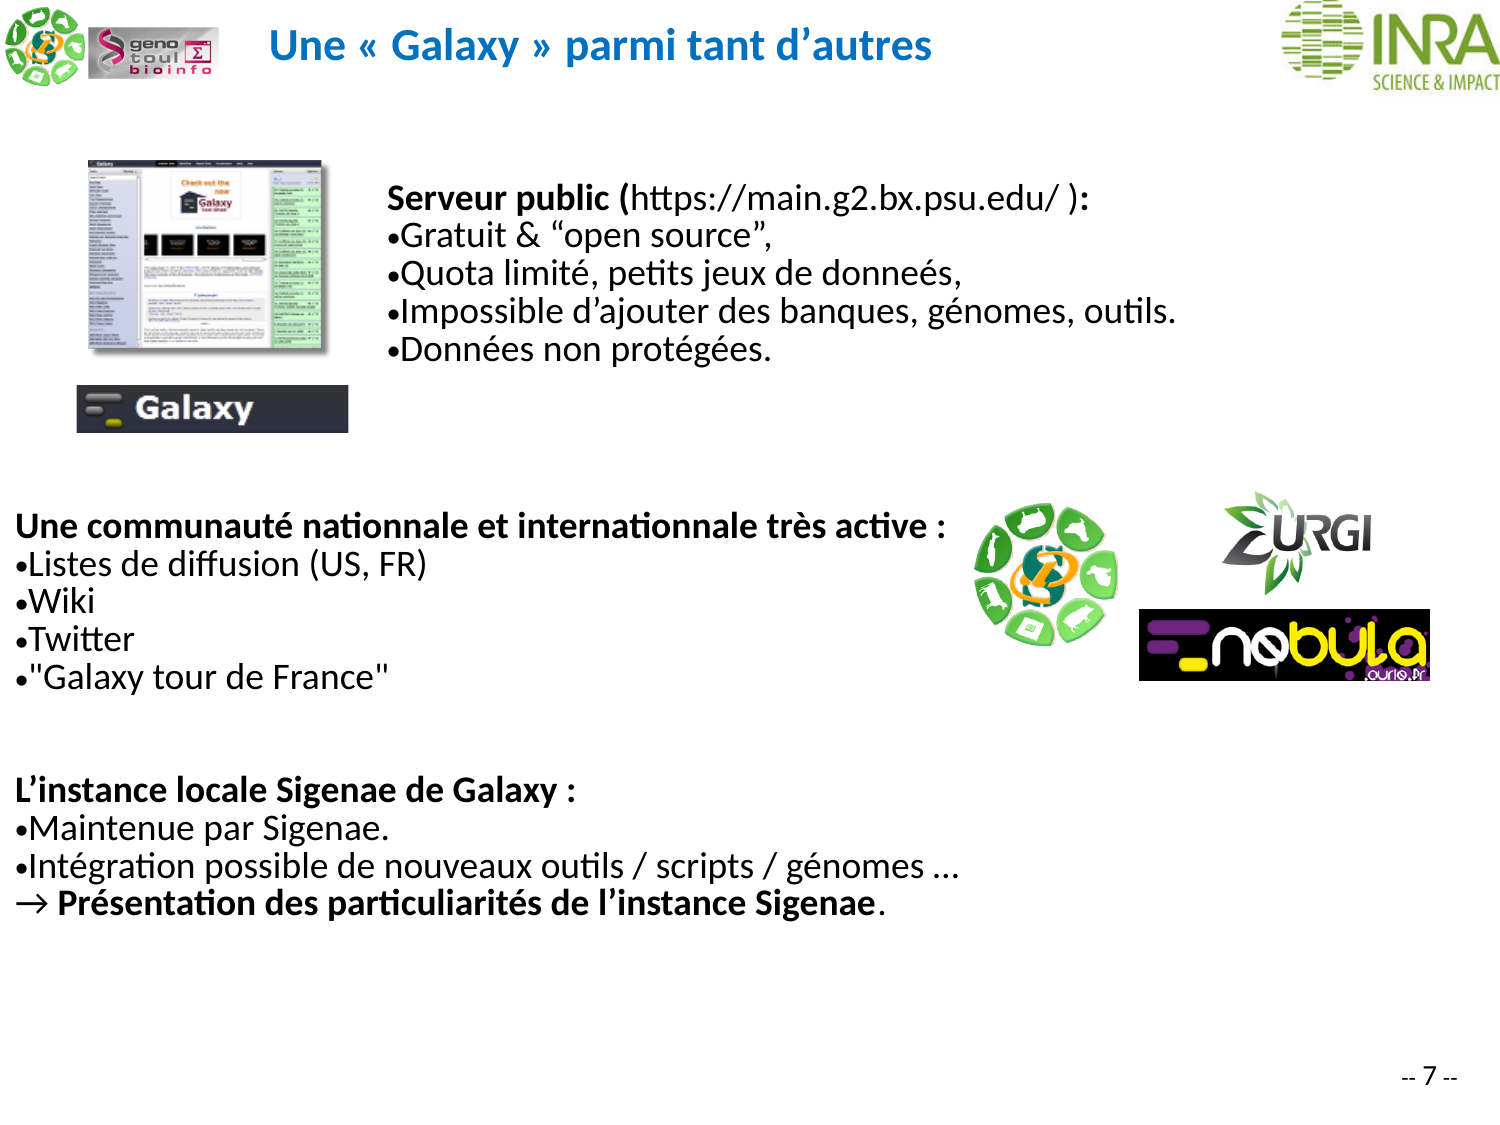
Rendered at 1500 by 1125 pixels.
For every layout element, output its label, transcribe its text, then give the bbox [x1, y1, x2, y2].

picture [5, 7, 85, 86]
picture [1139, 609, 1430, 681]
picture [76, 385, 349, 433]
picture [974, 503, 1117, 646]
picture [1222, 491, 1371, 595]
text_box Une communauté nationnale et internationnale très active : Listes de diffusion (US, FR) Wiki Twitter "Galaxy tour de France" L’instance locale Sigenae de Galaxy : Maintenue par Sigenae. Intégration possible de nouveaux outils / scripts / génomes … → Présentation des particuliarités de l’instance Sigenae. [0, 465, 1500, 933]
text_box Serveur public (https://main.g2.bx.psu.edu/ ): Gratuit & “open source”, Quota limité, petits jeux de donneés, Impossible d’ajouter des banques, génomes, outils. Données non protégées. [372, 174, 1382, 378]
picture [88, 27, 219, 79]
picture [88, 160, 334, 361]
picture [1281, 0, 1500, 110]
text_box Une « Galaxy » parmi tant d’autres [253, 19, 1270, 90]
